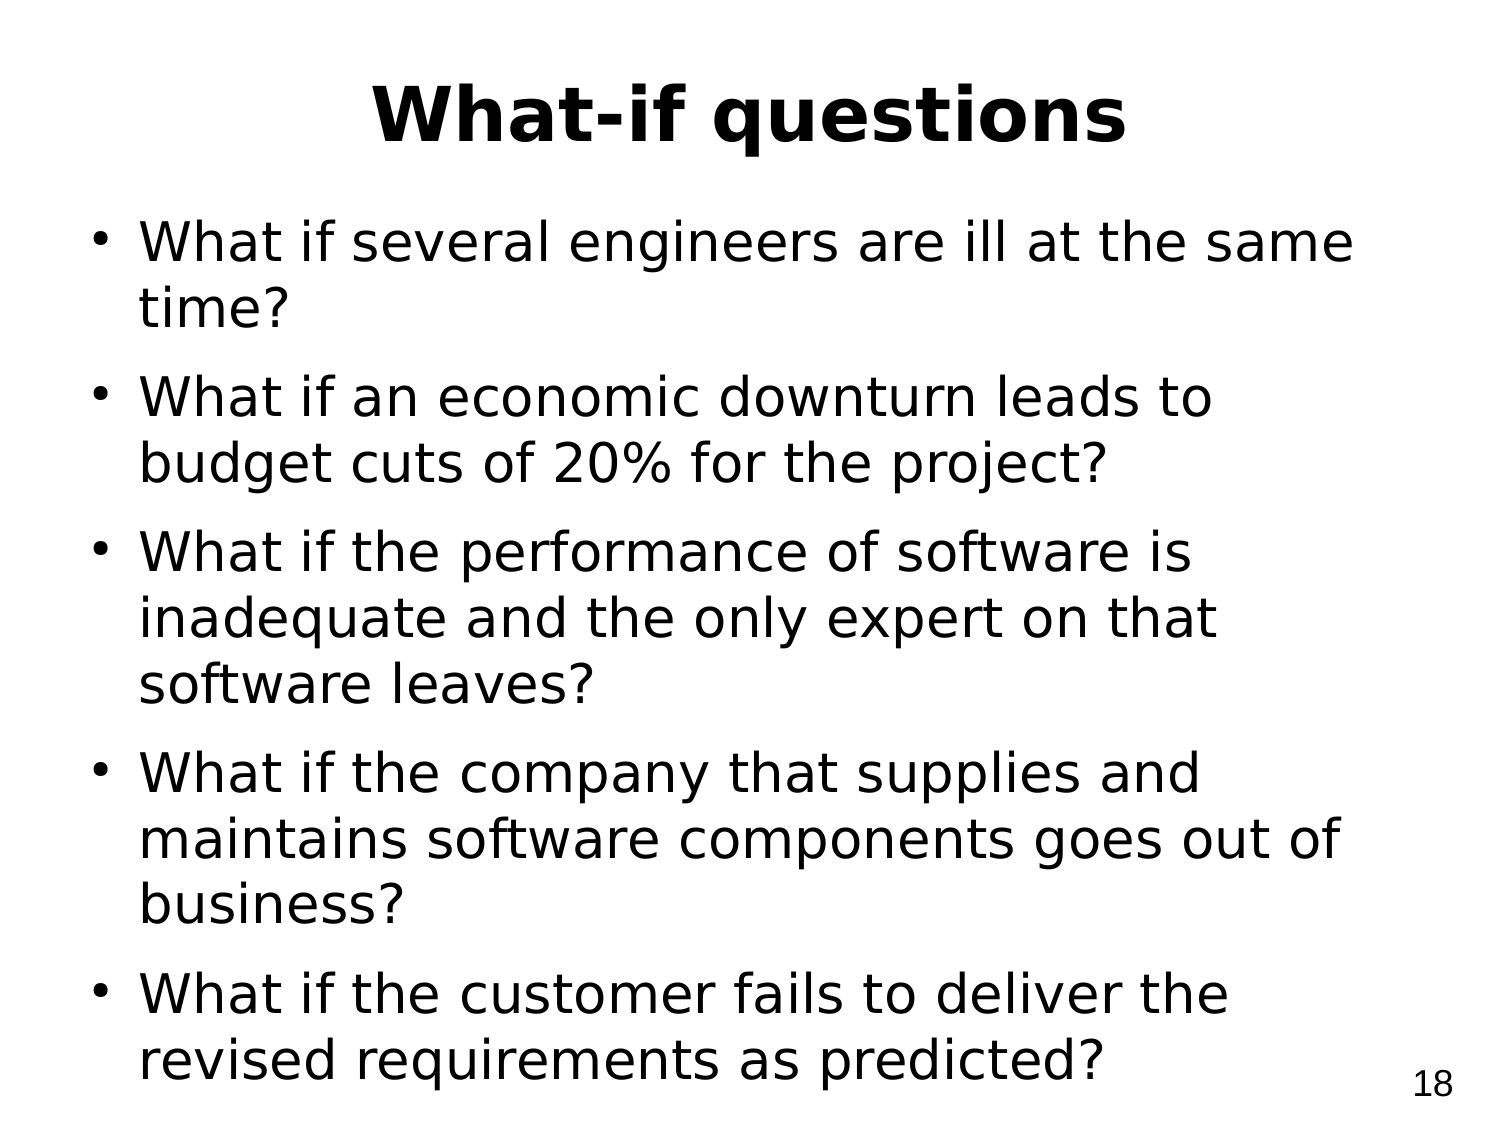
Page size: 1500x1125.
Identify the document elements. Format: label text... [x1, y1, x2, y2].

list What if several engineers are ill at the same time? What if an economic downturn leads to budget cuts of 20% for the project? What if the performance of software is inadequate and the only expert on that software leaves? What if the company that supplies and maintains software components goes out of business? What if the customer fails to deliver the revised requirements as predicted? [75, 206, 1425, 1093]
title What-if questions [75, 44, 1425, 177]
